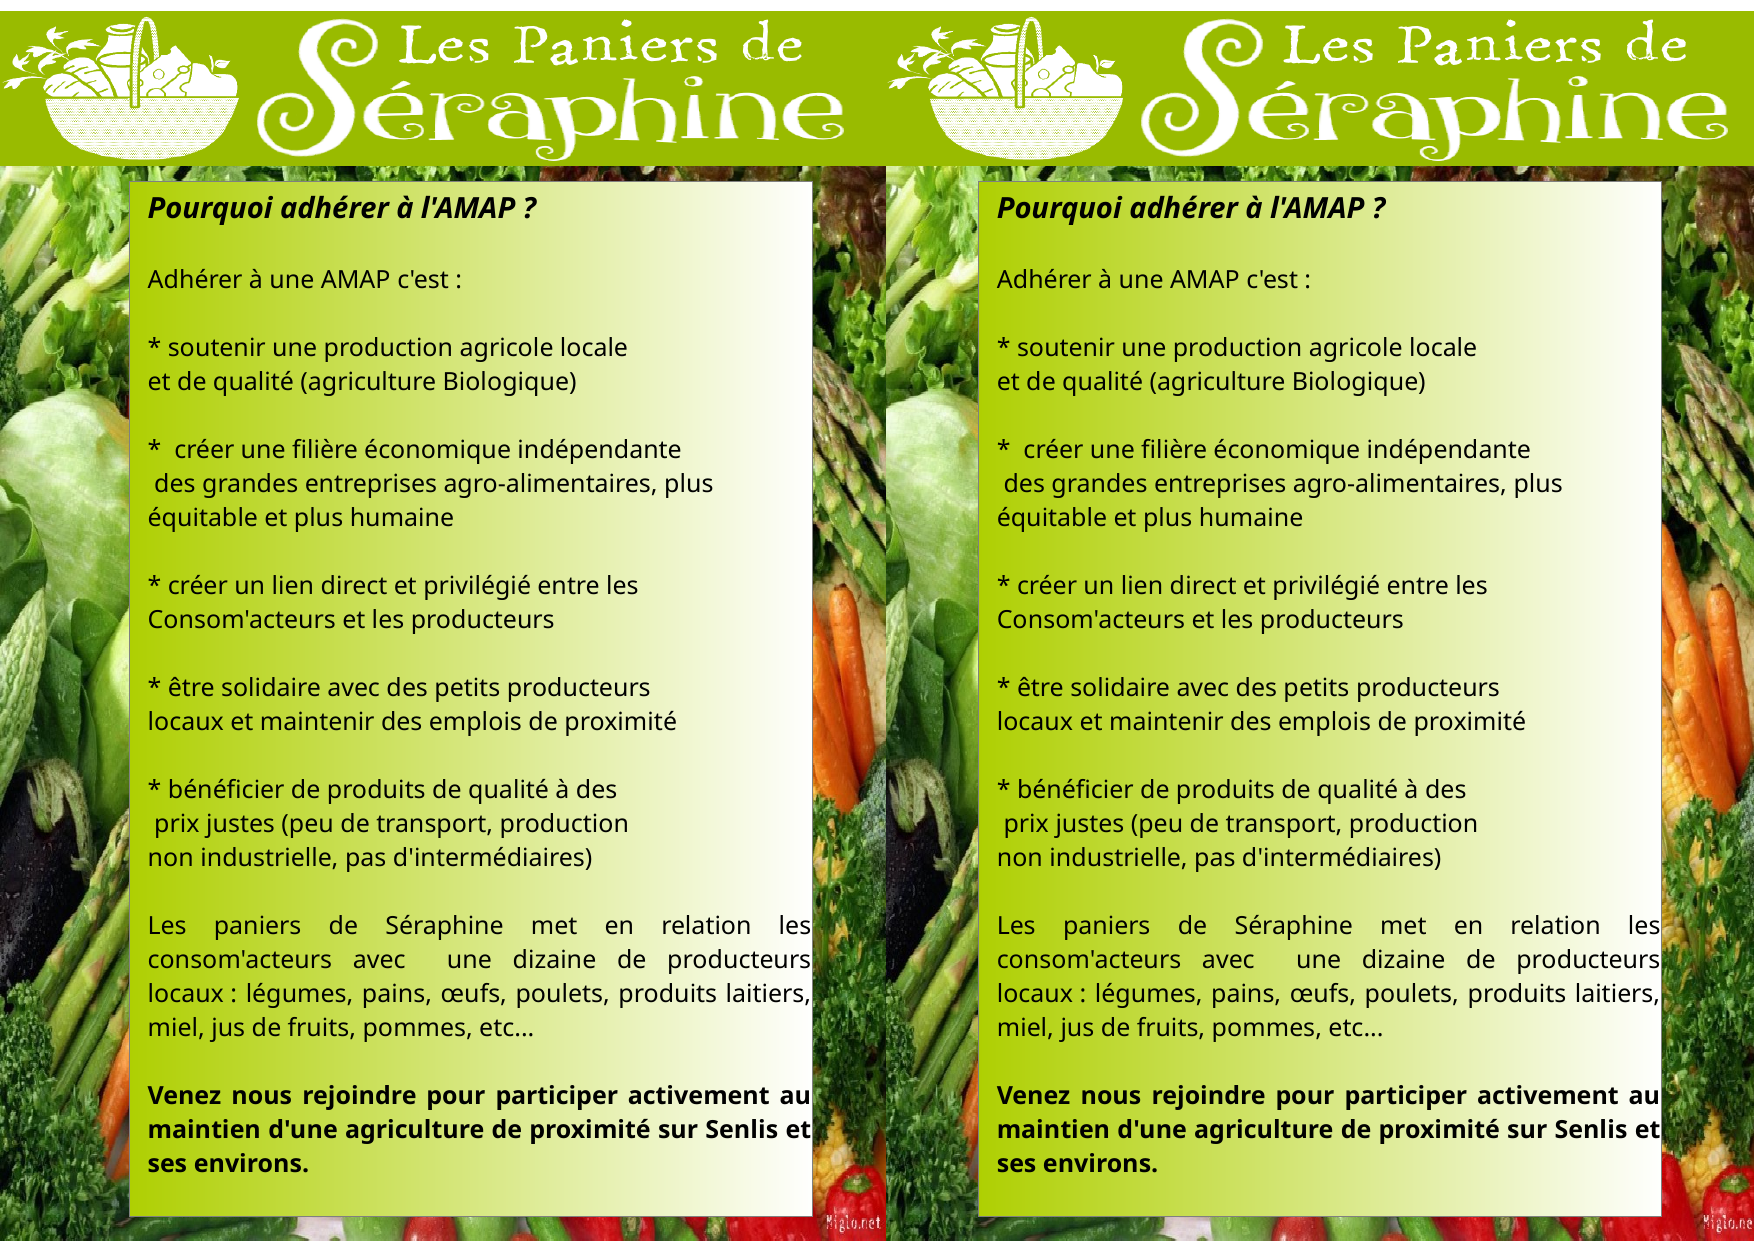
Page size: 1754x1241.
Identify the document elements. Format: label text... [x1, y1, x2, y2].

text_box [129, 181, 813, 1217]
text_box Pourquoi adhérer à l'AMAP ? Adhérer à une AMAP c'est : * soutenir une production agricole locale et de qualité (agriculture Biologique) * créer une filière économique indépendante des grandes entreprises agro-alimentaires, plus équitable et plus humaine * créer un lien direct et privilégié entre les Consom'acteurs et les producteurs * être solidaire avec des petits producteurs locaux et maintenir des emplois de proximité * bénéficier de produits de qualité à des prix justes (peu de transport, production non industrielle, pas d'intermédiaires) Les paniers de Séraphine met en relation les consom'acteurs avec une dizaine de producteurs locaux : légumes, pains, œufs, poulets, produits laitiers, miel, jus de fruits, pommes, etc... Venez nous rejoindre pour participer activement au maintien d'une agriculture de proximité sur Senlis et ses environs. [147, 187, 813, 1228]
picture [0, 11, 1754, 1241]
text_box [978, 181, 1662, 1217]
text_box Pourquoi adhérer à l'AMAP ? Adhérer à une AMAP c'est : * soutenir une production agricole locale et de qualité (agriculture Biologique) * créer une filière économique indépendante des grandes entreprises agro-alimentaires, plus équitable et plus humaine * créer un lien direct et privilégié entre les Consom'acteurs et les producteurs * être solidaire avec des petits producteurs locaux et maintenir des emplois de proximité * bénéficier de produits de qualité à des prix justes (peu de transport, production non industrielle, pas d'intermédiaires) Les paniers de Séraphine met en relation les consom'acteurs avec une dizaine de producteurs locaux : légumes, pains, œufs, poulets, produits laitiers, miel, jus de fruits, pommes, etc... Venez nous rejoindre pour participer activement au maintien d'une agriculture de proximité sur Senlis et ses environs. [996, 187, 1662, 1228]
